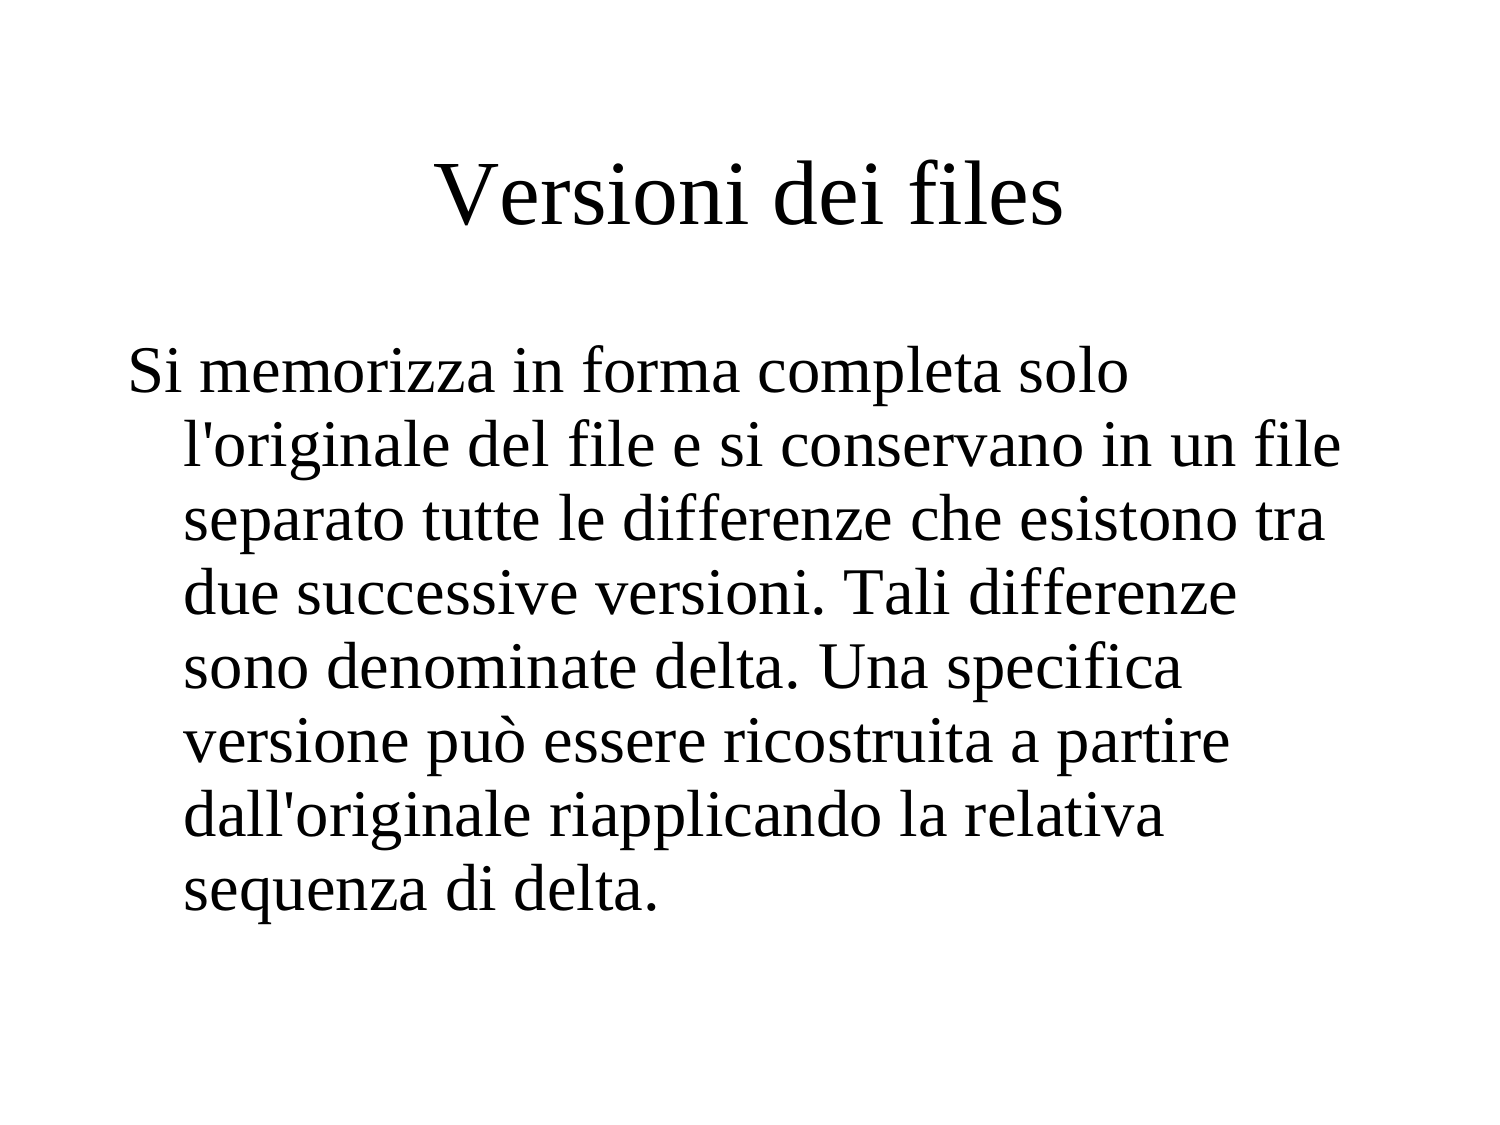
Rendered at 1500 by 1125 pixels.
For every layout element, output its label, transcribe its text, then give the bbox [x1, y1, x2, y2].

title Versioni dei files [112, 99, 1388, 288]
list Si memorizza in forma completa solo l'originale del file e si conservano in un file separato tutte le differenze che esistono tra due successive versioni. Tali differenze sono denominate delta. Una specifica versione può essere ricostruita a partire dall'originale riapplicando la relativa sequenza di delta. [112, 324, 1388, 1001]
